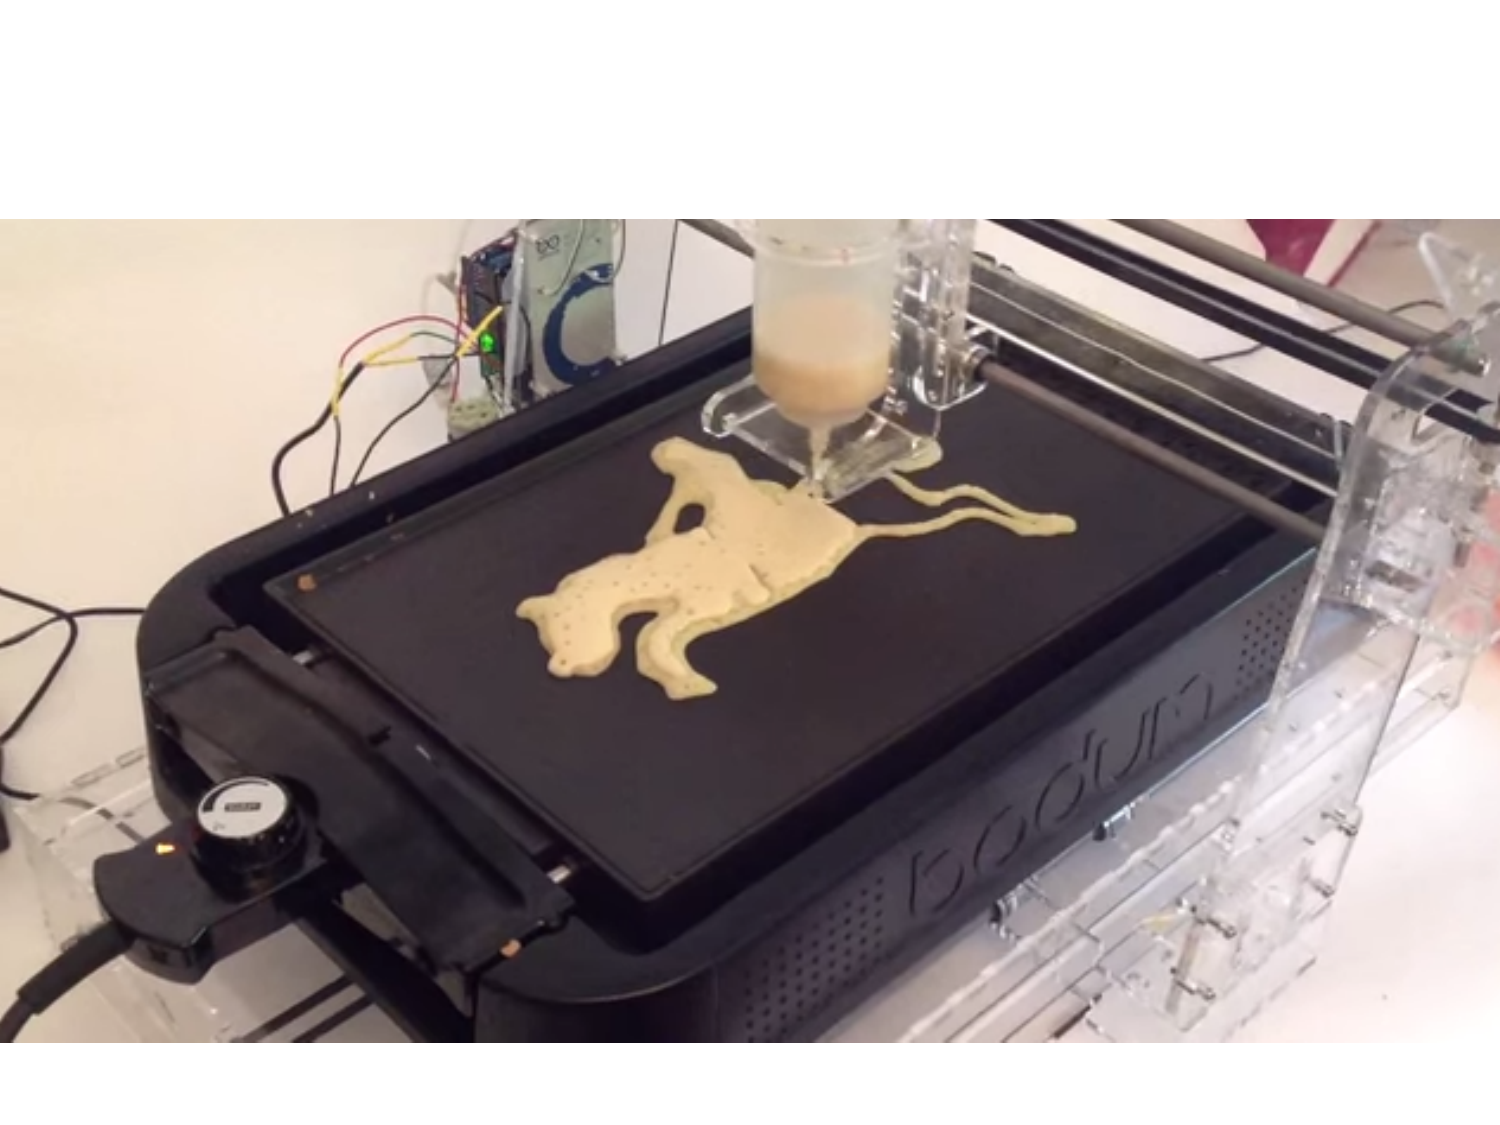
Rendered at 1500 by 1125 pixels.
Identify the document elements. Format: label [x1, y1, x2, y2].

picture [0, 219, 1500, 1043]
